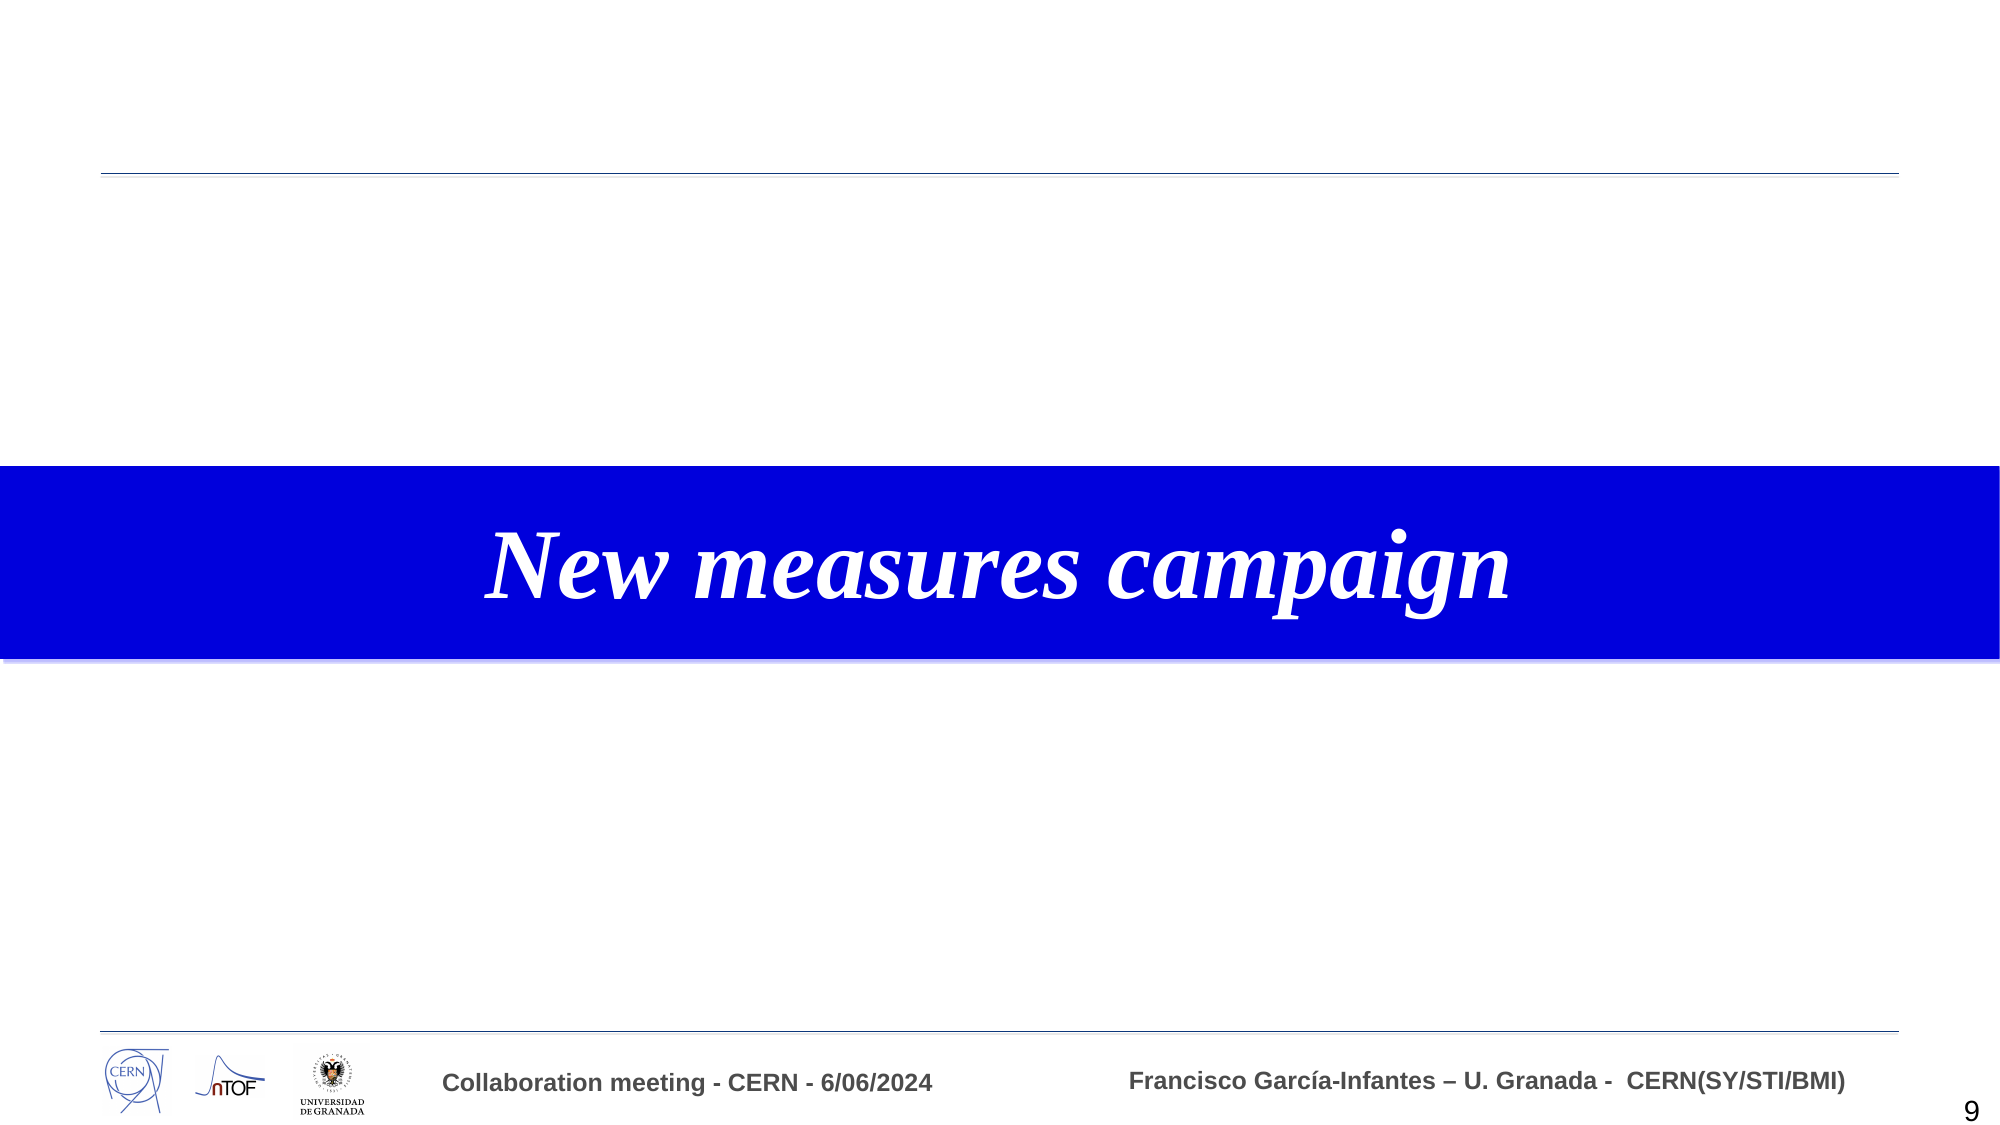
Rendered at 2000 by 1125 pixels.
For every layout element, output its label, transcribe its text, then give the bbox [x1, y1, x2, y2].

text_box [0, 466, 2000, 659]
text_box Collaboration meeting - CERN - 6/06/2024 [400, 1040, 976, 1125]
text_box Francisco García-Infantes – U. Granada - CERN(SY/STI/BMI) [1100, 1040, 1876, 1122]
text_box New measures campaign [470, 502, 1529, 629]
picture [293, 1043, 370, 1120]
picture [195, 1055, 265, 1098]
picture [102, 1046, 172, 1116]
text_box 9 [1948, 1079, 2000, 1125]
